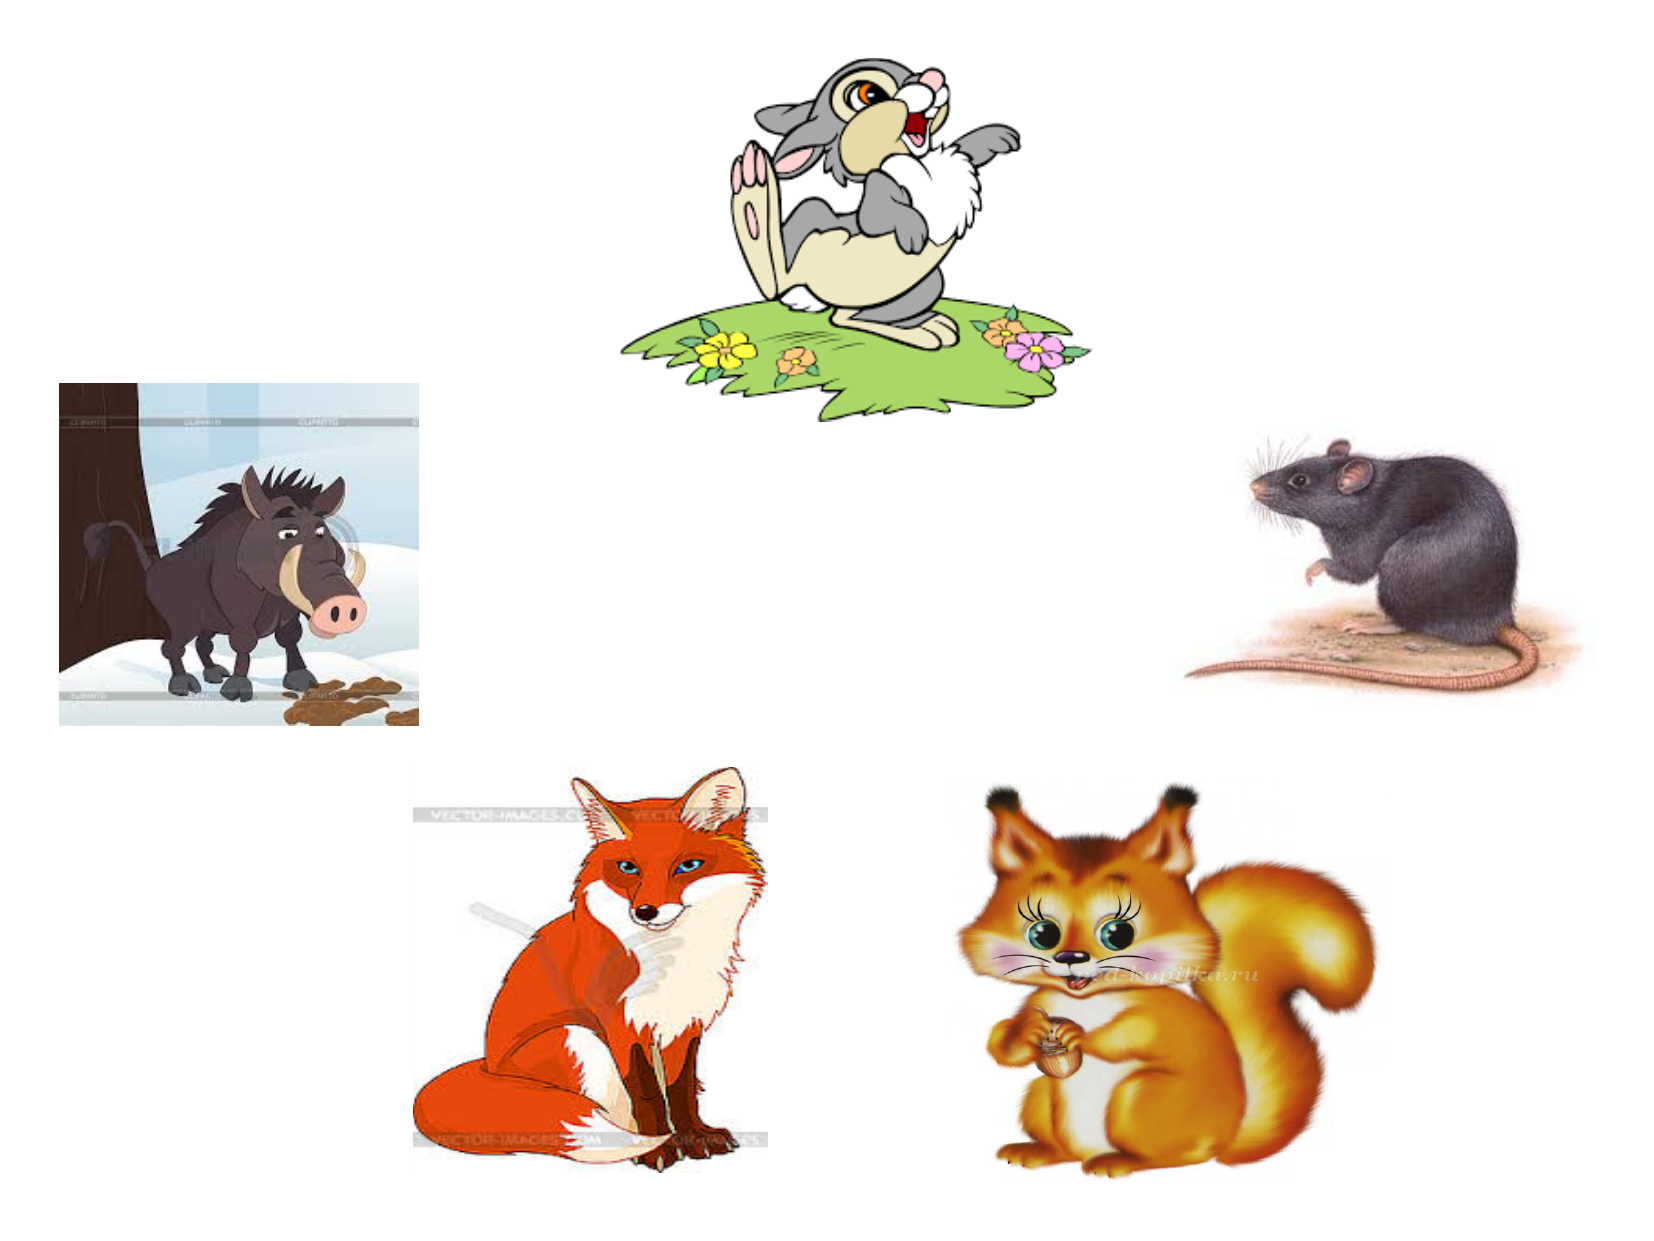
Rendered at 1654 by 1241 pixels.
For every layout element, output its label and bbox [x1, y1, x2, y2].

picture [1169, 419, 1595, 709]
picture [413, 767, 768, 1173]
picture [620, 59, 1093, 422]
picture [944, 767, 1388, 1182]
picture [59, 383, 419, 726]
